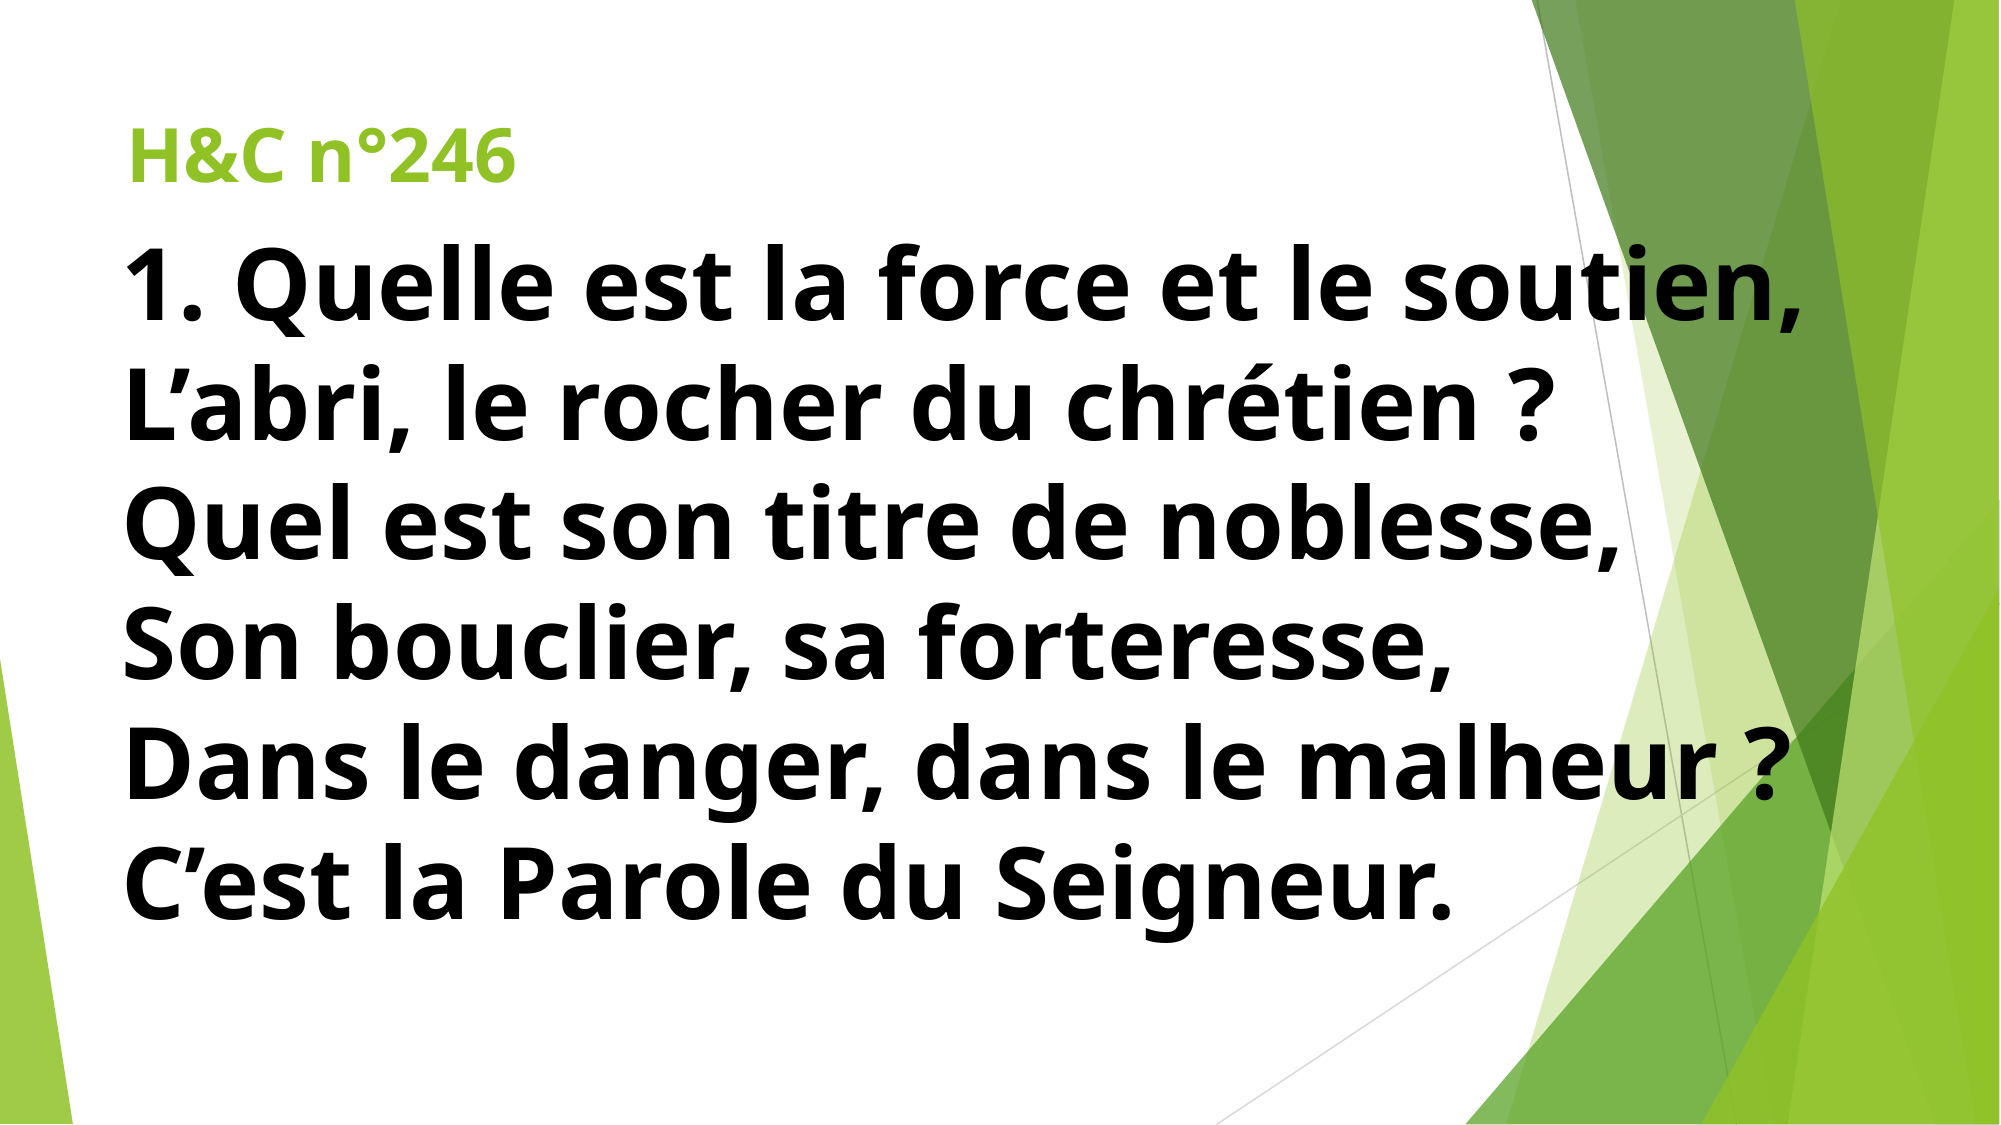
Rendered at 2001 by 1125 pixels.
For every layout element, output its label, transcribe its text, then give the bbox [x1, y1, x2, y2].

text_box H&C n°246 [111, 99, 1522, 212]
text_box 1. Quelle est la force et le soutien, L’abri, le rocher du chrétien ? Quel est son titre de noblesse, Son bouclier, sa forteresse, Dans le danger, dans le malheur ? C’est la Parole du Seigneur. [106, 212, 1961, 1074]
